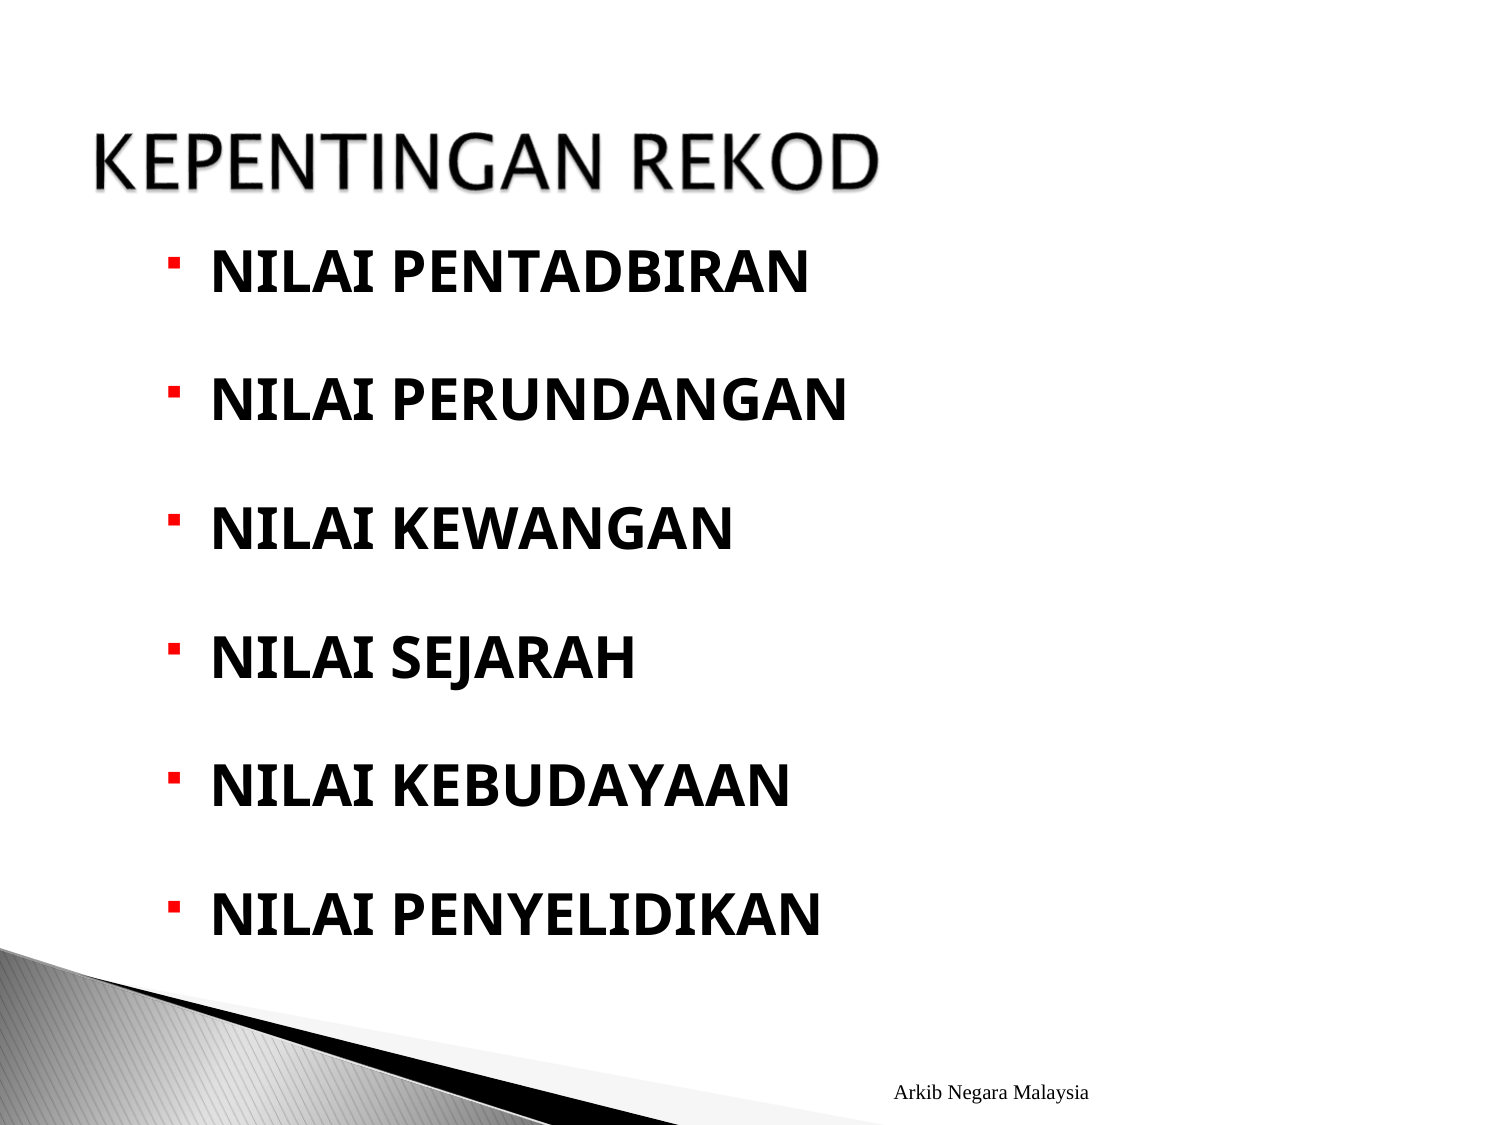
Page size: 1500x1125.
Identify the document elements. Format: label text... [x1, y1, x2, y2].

list NILAI PENTADBIRAN NILAI PERUNDANGAN NILAI KEWANGAN NILAI SEJARAH NILAI KEBUDAYAAN NILAI PENYELIDIKAN [150, 239, 1126, 983]
picture [0, 947, 559, 1125]
picture [75, 115, 1426, 225]
text_box Arkib Negara Malaysia [718, 1051, 1105, 1112]
